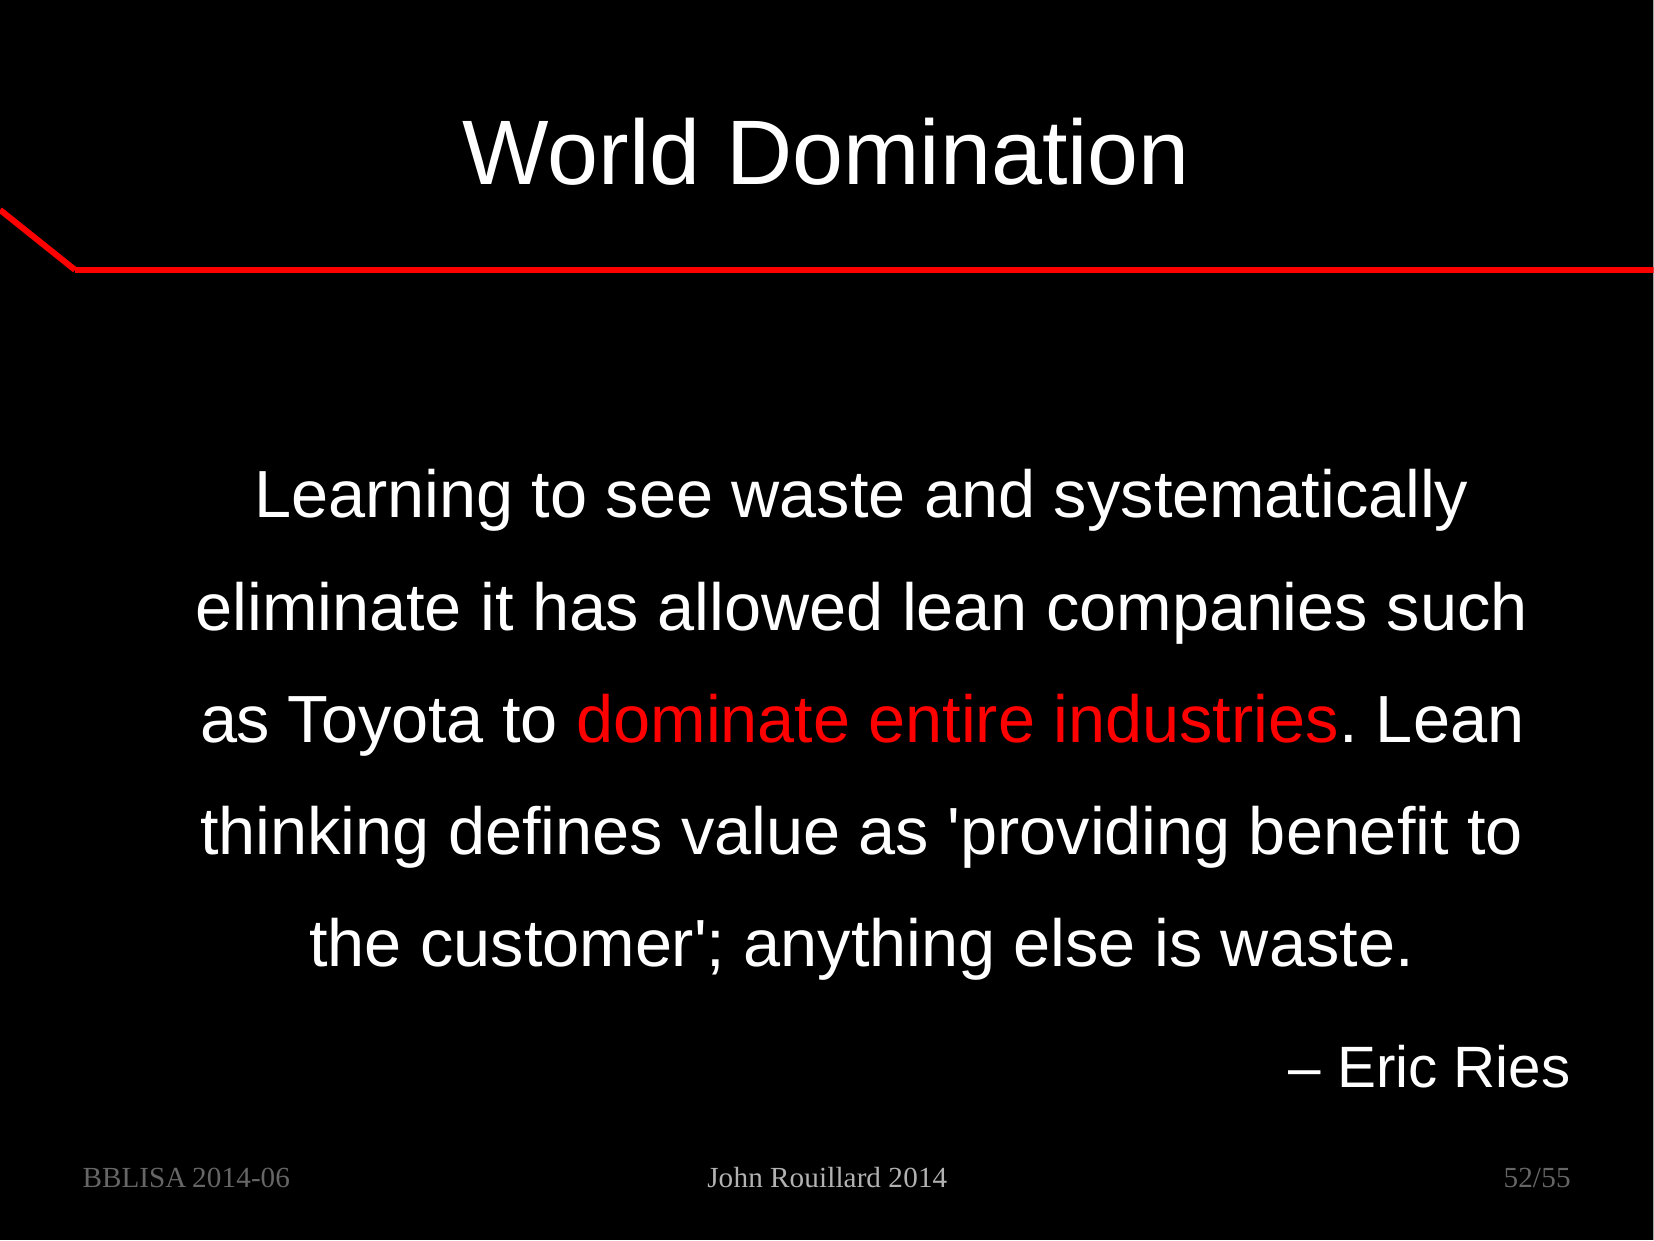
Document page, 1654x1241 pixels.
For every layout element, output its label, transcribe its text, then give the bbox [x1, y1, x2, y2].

list Learning to see waste and systematically eliminate it has allowed lean companies such as Toyota to dominate entire industries. Lean thinking defines value as 'providing benefit to the customer'; anything else is waste. – Eric Ries [82, 420, 1571, 1110]
title World Domination [82, 49, 1571, 257]
